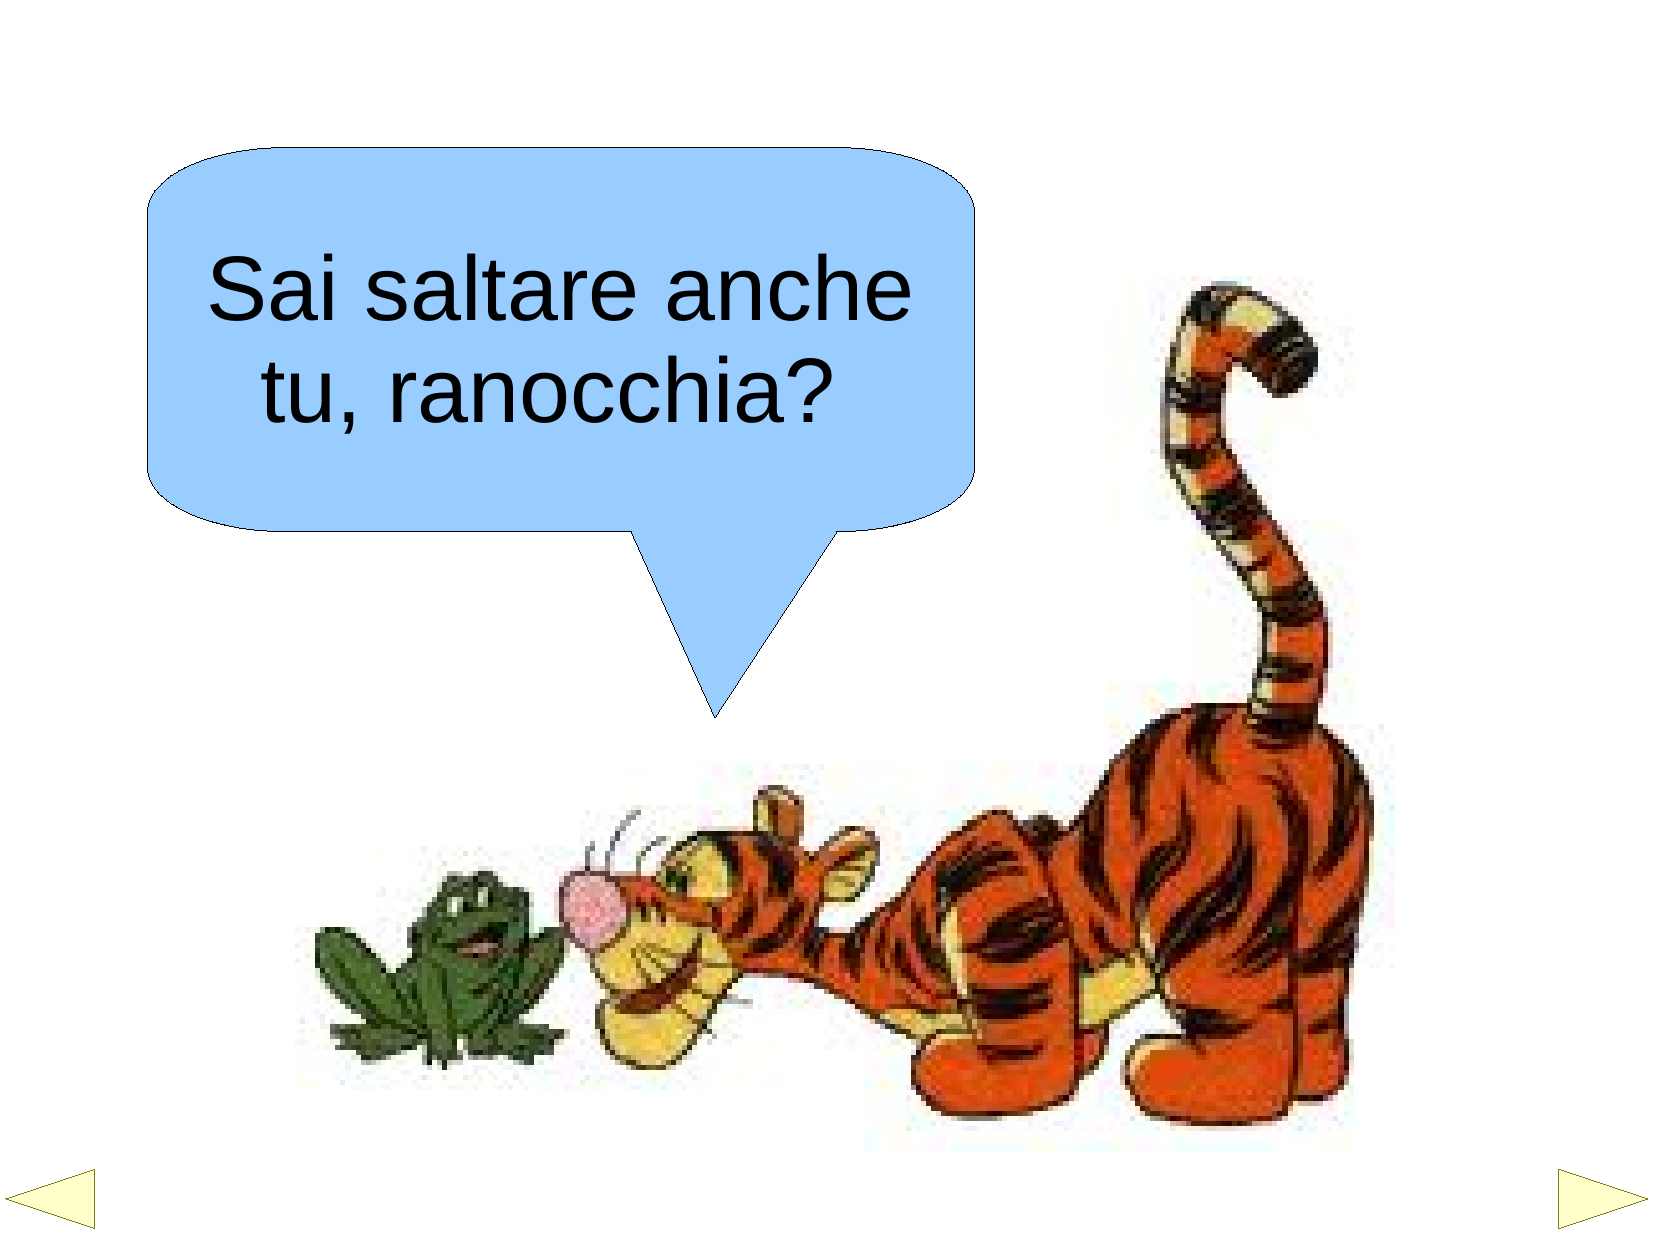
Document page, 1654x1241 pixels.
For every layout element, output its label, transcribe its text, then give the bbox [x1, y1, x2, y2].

picture [295, 276, 1395, 1152]
text_box Sai saltare anche tu, ranocchia? [147, 147, 975, 718]
text_box [5, 1169, 95, 1229]
text_box [1558, 1169, 1648, 1229]
